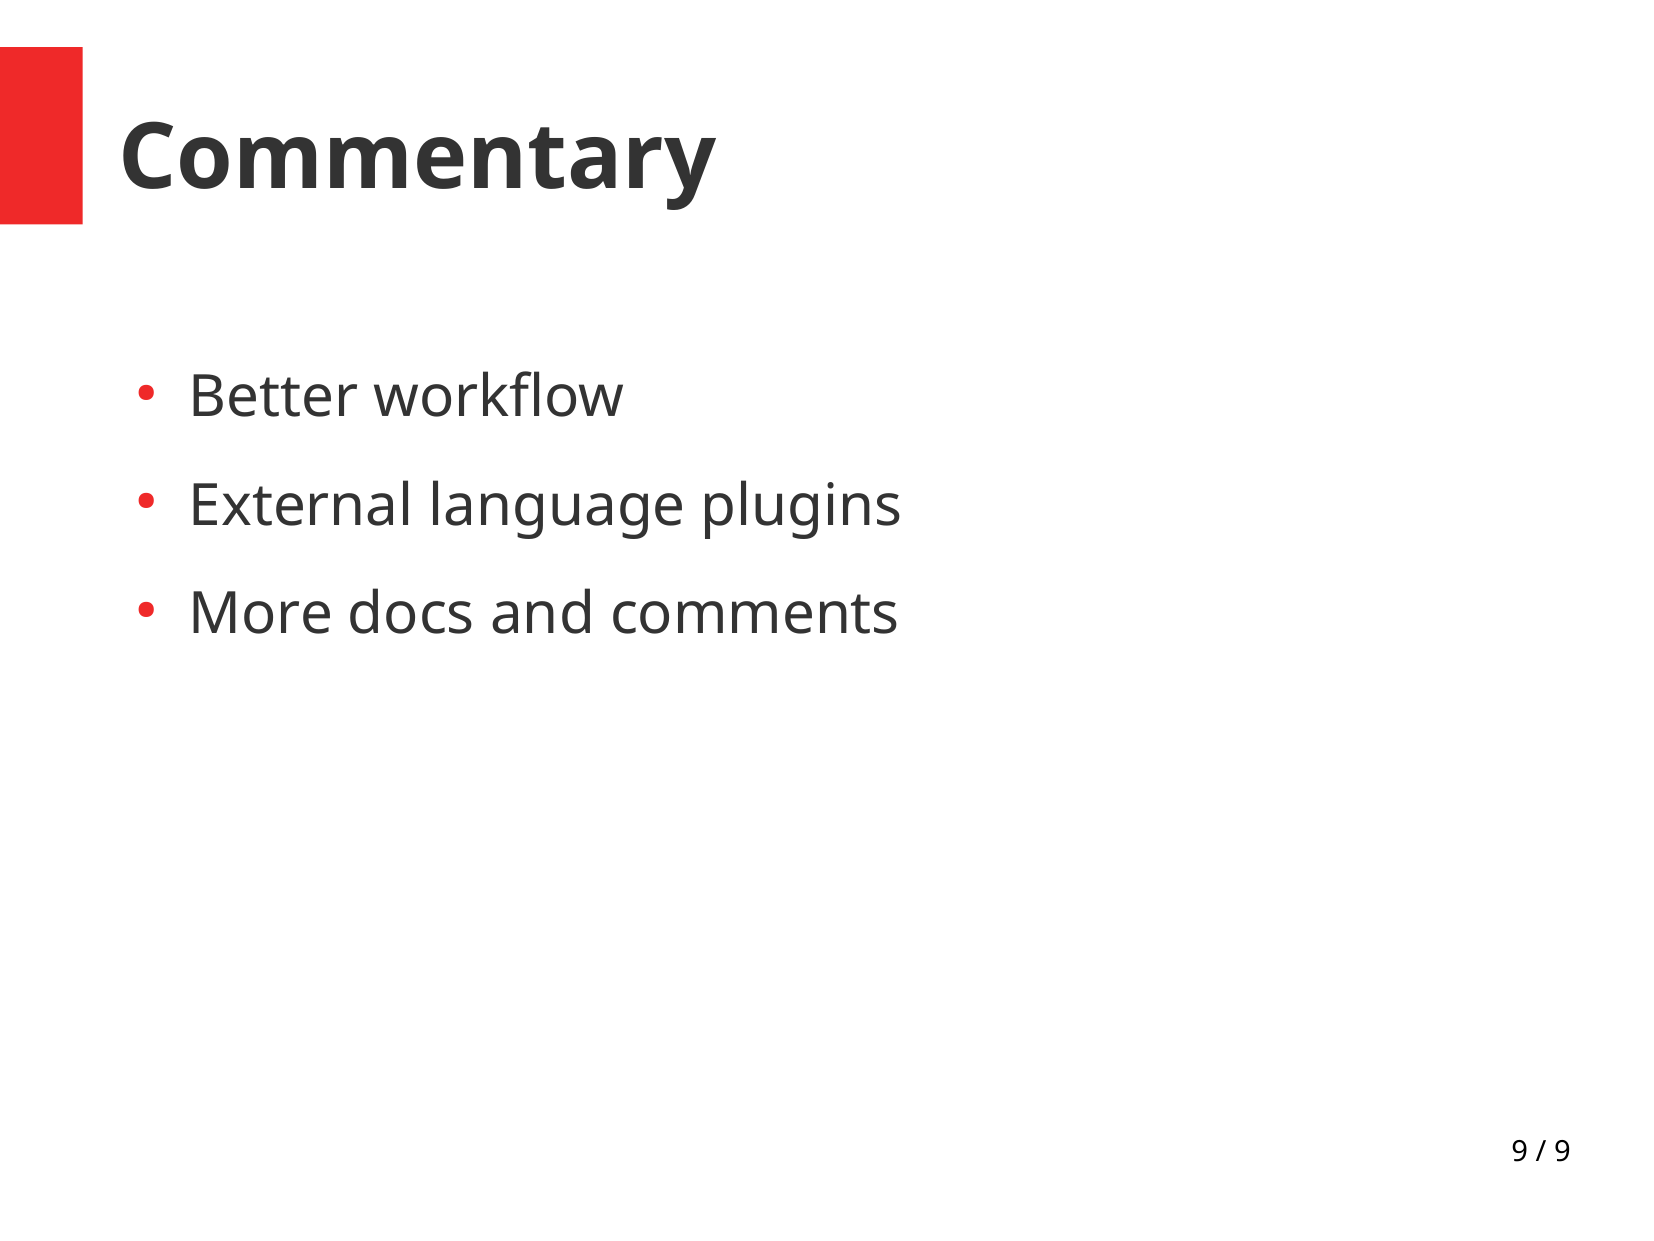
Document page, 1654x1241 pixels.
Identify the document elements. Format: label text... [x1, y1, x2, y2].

title Commentary [118, 49, 1571, 257]
list Better workflow External language plugins More docs and comments [118, 354, 1536, 1074]
